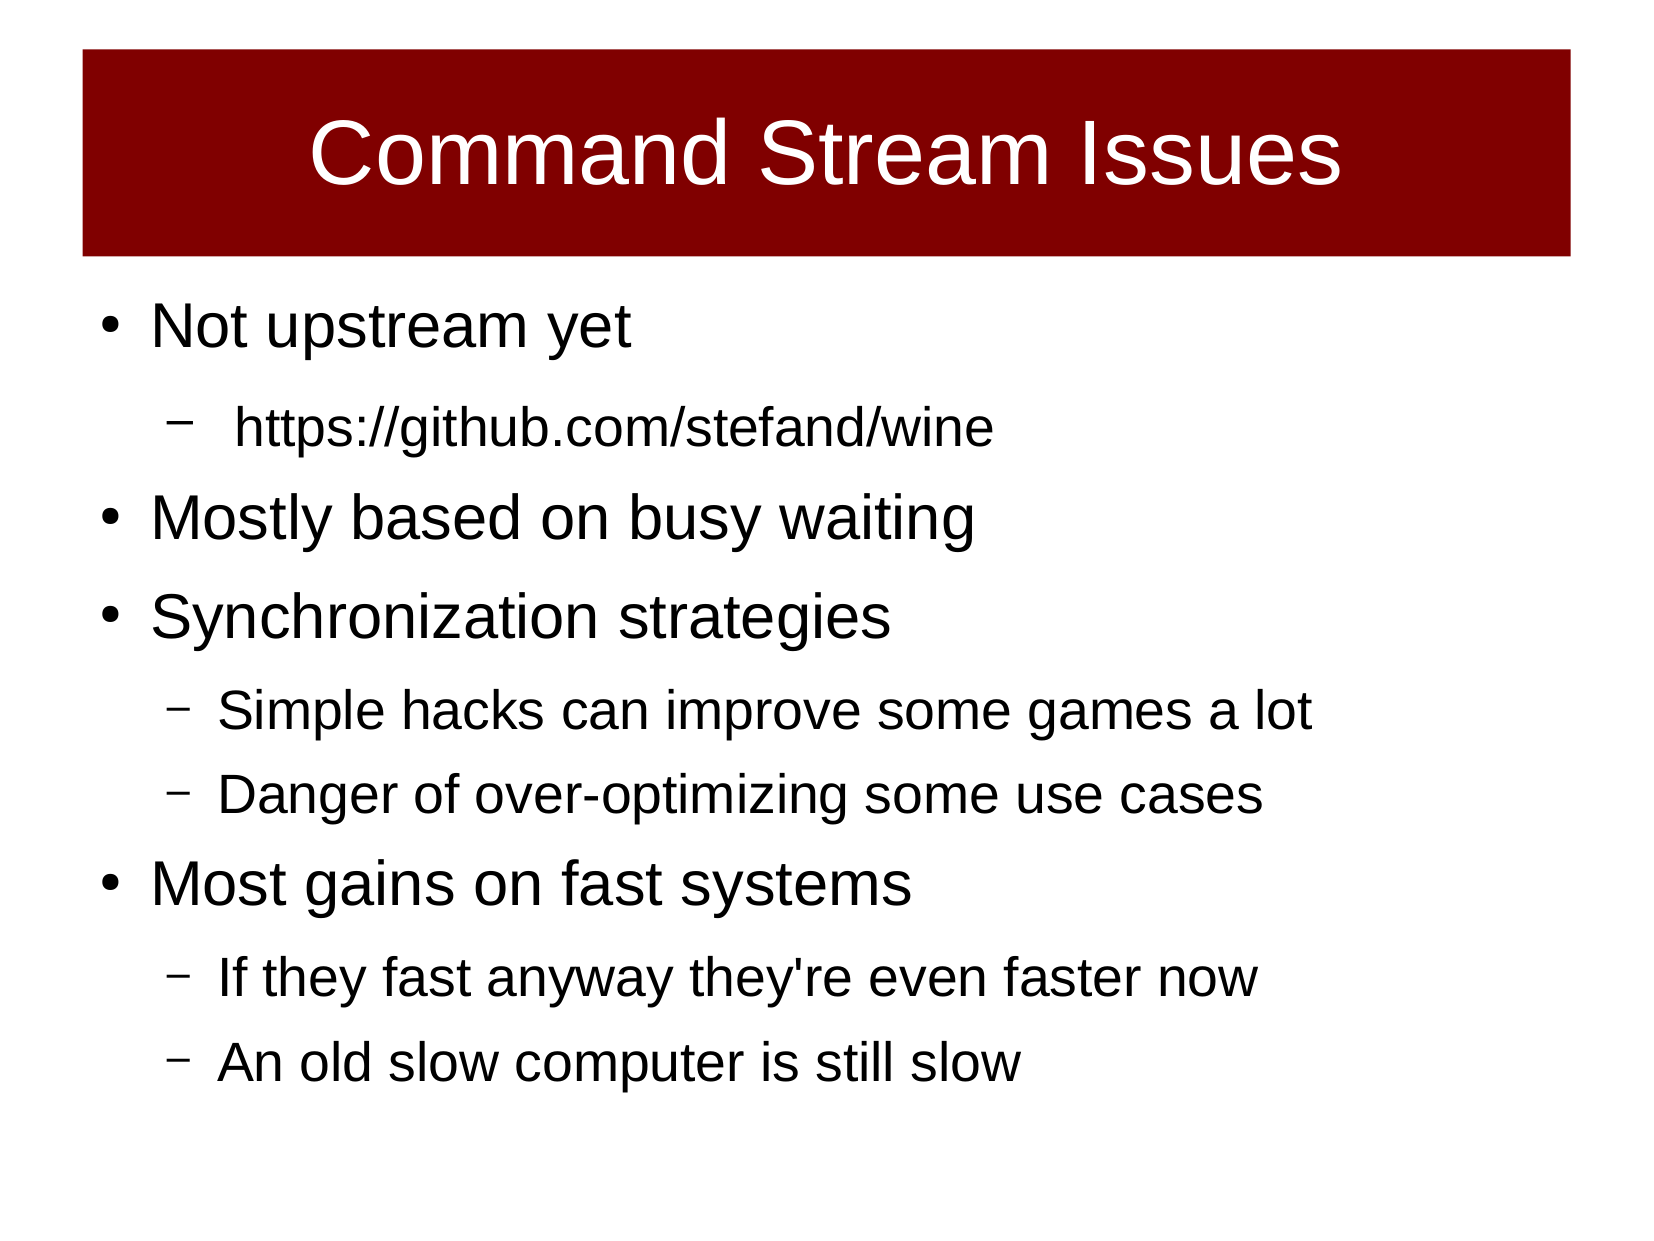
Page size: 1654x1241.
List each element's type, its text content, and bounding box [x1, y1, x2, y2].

list Not upstream yet https://github.com/stefand/wine Mostly based on busy waiting Synchronization strategies Simple hacks can improve some games a lot Danger of over-optimizing some use cases Most gains on fast systems If they fast anyway they're even faster now An old slow computer is still slow [82, 290, 1571, 1094]
title Command Stream Issues [82, 49, 1571, 257]
